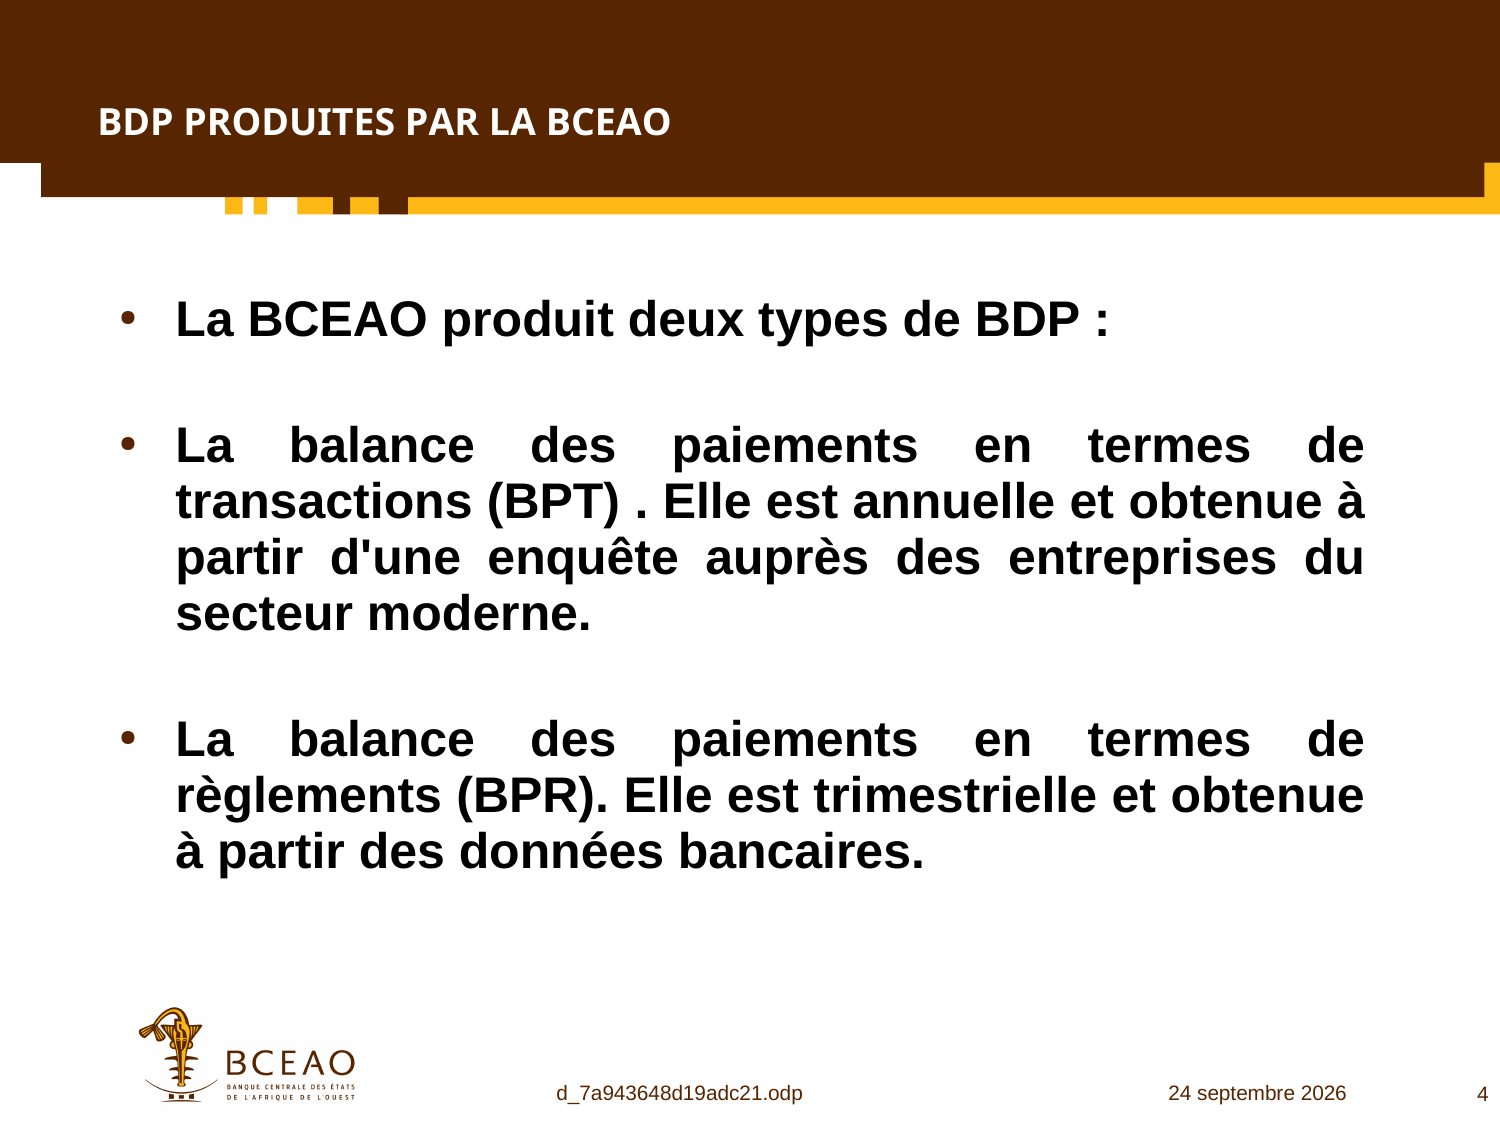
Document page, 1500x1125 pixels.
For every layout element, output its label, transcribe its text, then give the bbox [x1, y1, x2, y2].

picture [133, 1002, 360, 1111]
title BDP PRODUITES PAR LA BCEAO [41, 69, 1485, 157]
list La BCEAO produit deux types de BDP : La balance des paiements en termes de transactions (BPT) . Elle est annuelle et obtenue à partir d'une enquête auprès des entreprises du secteur moderne. La balance des paiements en termes de règlements (BPR). Elle est trimestrielle et obtenue à partir des données bancaires. [101, 291, 1384, 997]
